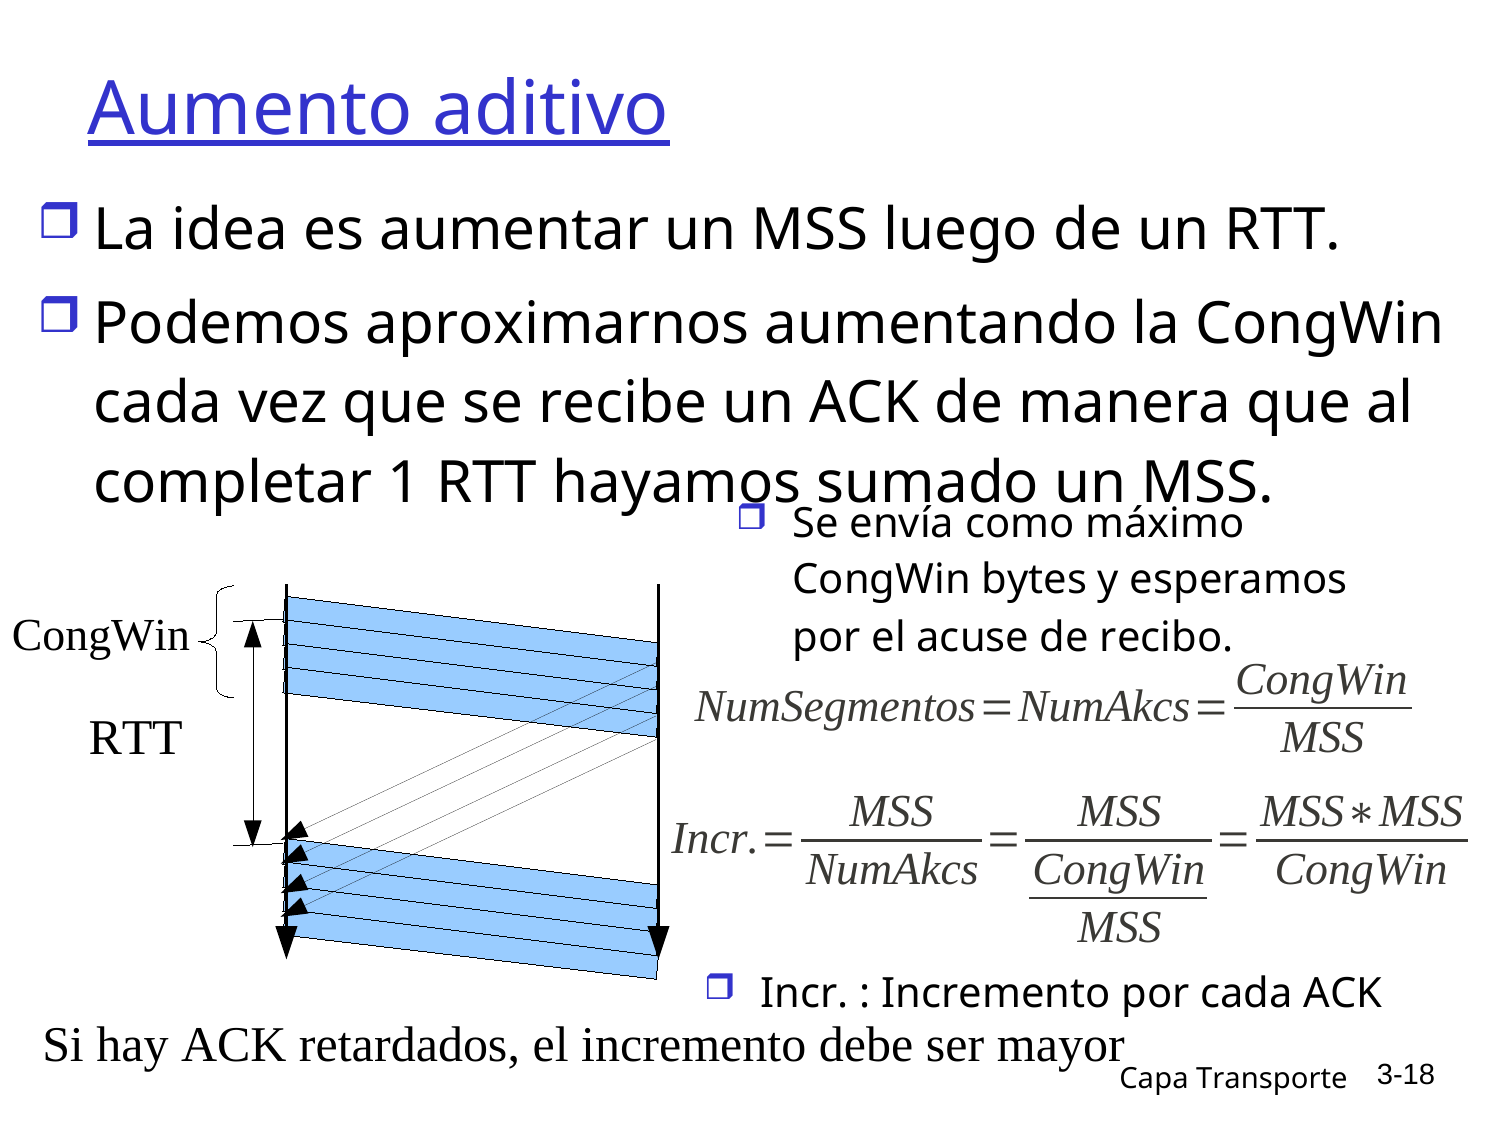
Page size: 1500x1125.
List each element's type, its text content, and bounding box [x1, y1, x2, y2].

list Incr. : Incremento por cada ACK [704, 963, 1460, 1075]
text_box [288, 854, 658, 980]
chart [663, 786, 1475, 952]
text_box RTT [73, 702, 214, 773]
text_box CongWin [0, 602, 208, 668]
text_box [531, 663, 657, 727]
text_box [621, 717, 657, 738]
list Se envía como máximo CongWin bytes y esperamos por el acuse de recibo. [736, 492, 1422, 638]
chart [685, 654, 1420, 763]
text_box [288, 849, 411, 908]
list La idea es aumentar un MSS luego de un RTT. Podemos aproximarnos aumentando la CongWin cada vez que se recibe un ACK de manera que al completar 1 RTT hayamos sumado un MSS. [37, 187, 1463, 558]
text_box [288, 843, 371, 885]
text_box [571, 687, 657, 733]
title Aumento aditivo [87, 23, 1463, 187]
text_box [288, 596, 657, 722]
text_box [288, 839, 323, 855]
text_box Si hay ACK retardados, el incremento debe ser mayor [27, 1009, 1224, 1080]
